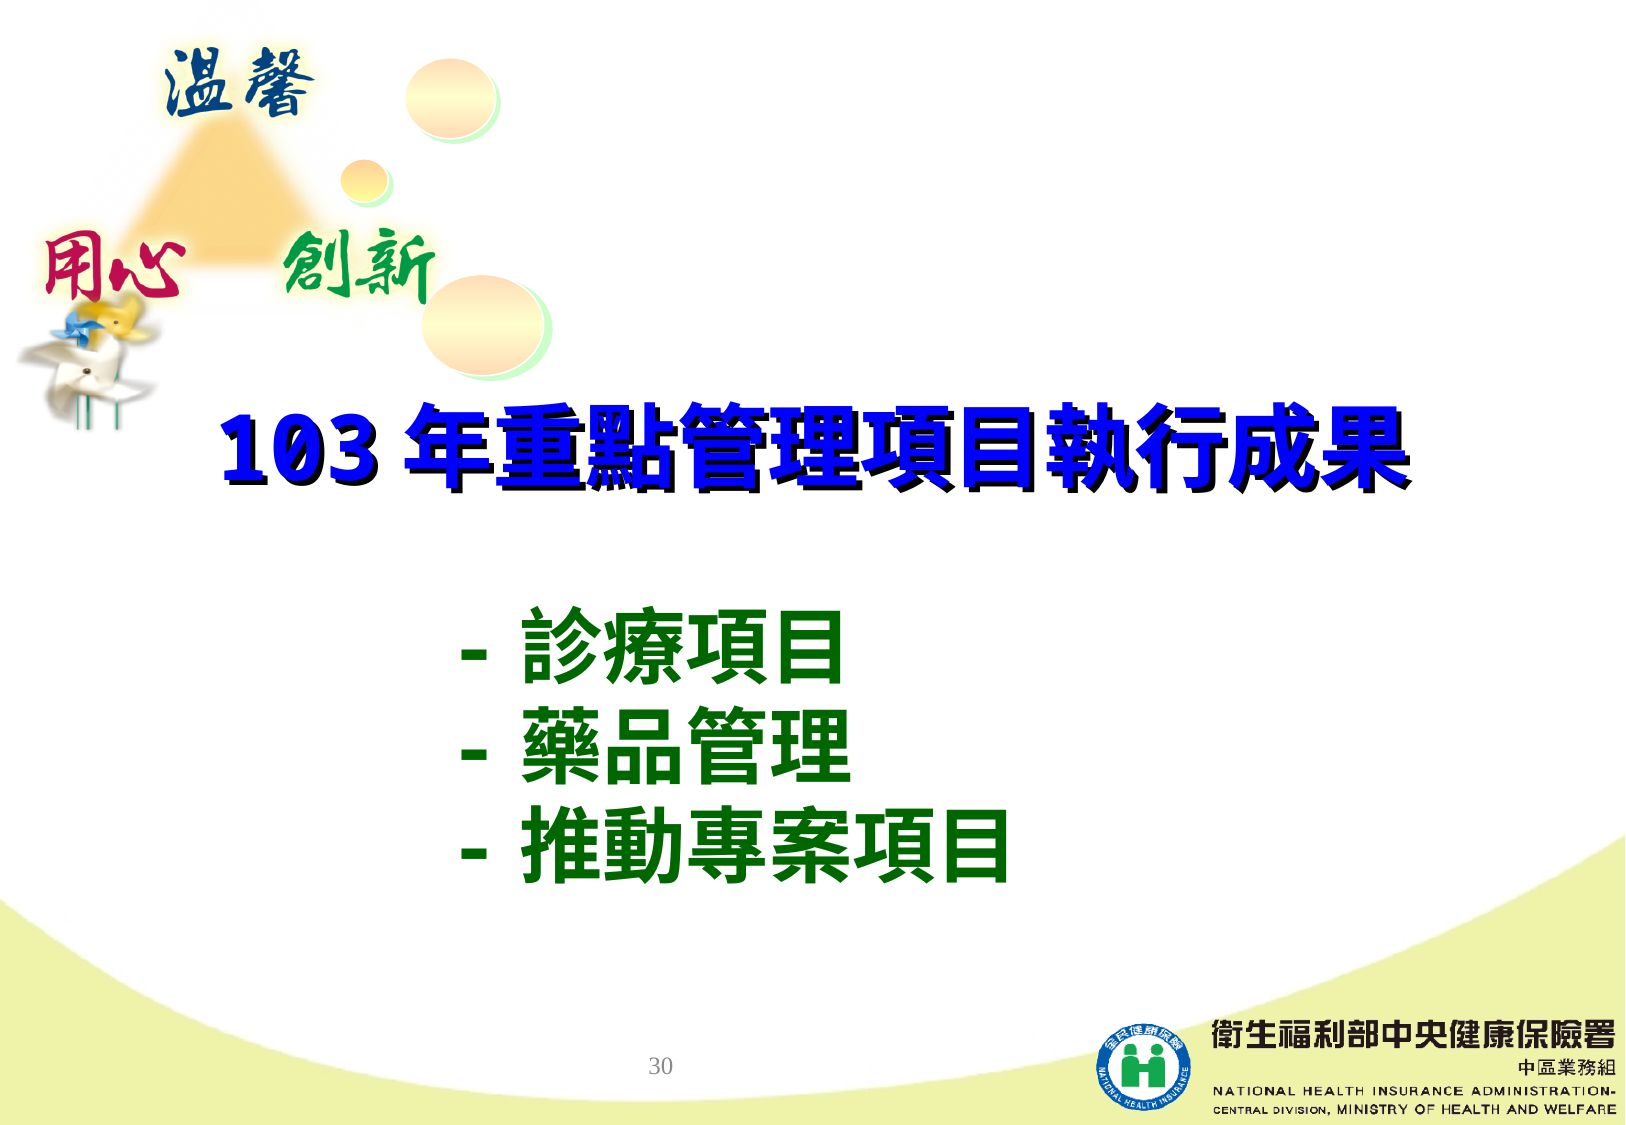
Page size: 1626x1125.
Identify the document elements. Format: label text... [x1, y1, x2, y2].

text_box -診療項目 -藥品管理 -推動專案項目 [434, 586, 1262, 905]
text_box [633, 1034, 1013, 1095]
title 103年重點管理項目執行成果 [121, 349, 1504, 693]
